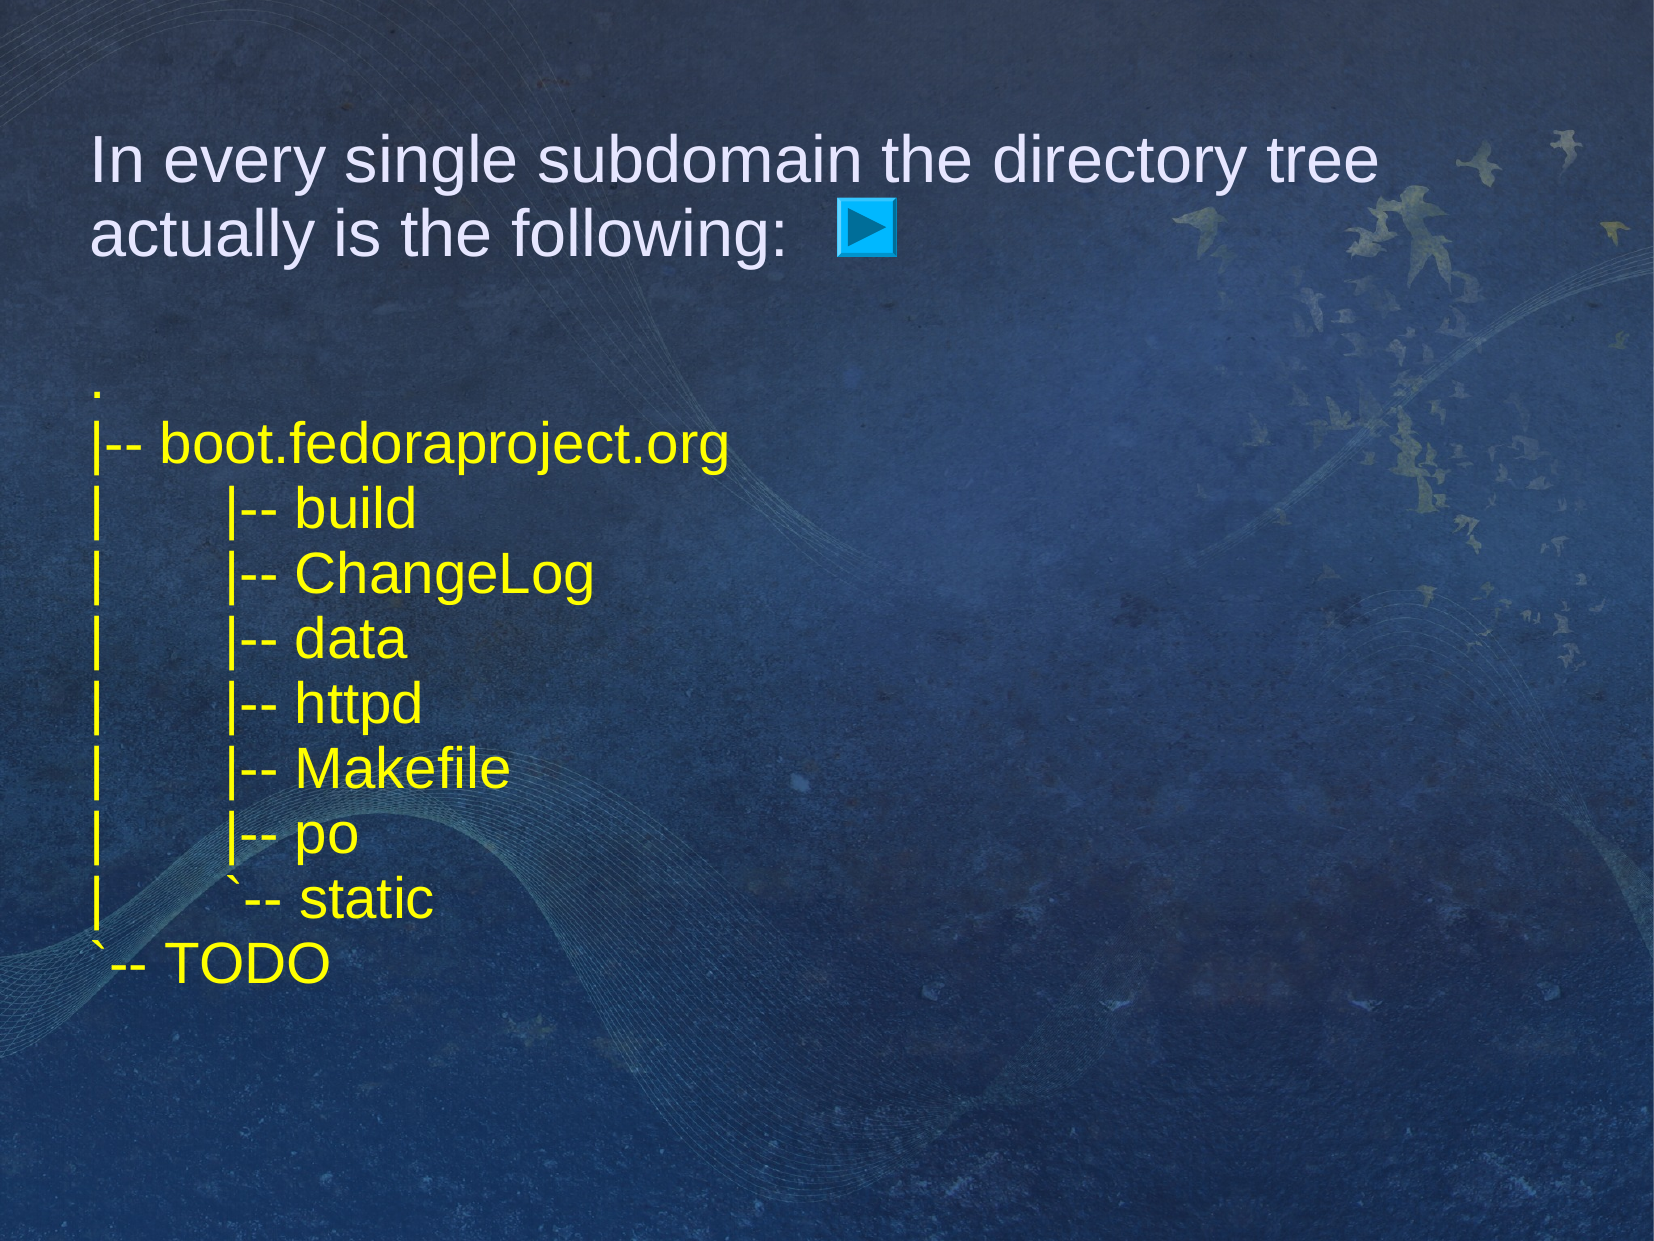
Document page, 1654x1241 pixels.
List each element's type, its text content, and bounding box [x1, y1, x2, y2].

picture [0, 0, 1654, 1241]
text_box In every single subdomain the directory tree actually is the following: . |-- boot.fedoraproject.org | |-- build | |-- ChangeLog | |-- data | |-- httpd | |-- Makefile | |-- po | `-- static `-- TODO [89, 100, 1578, 1015]
text_box [839, 197, 897, 257]
